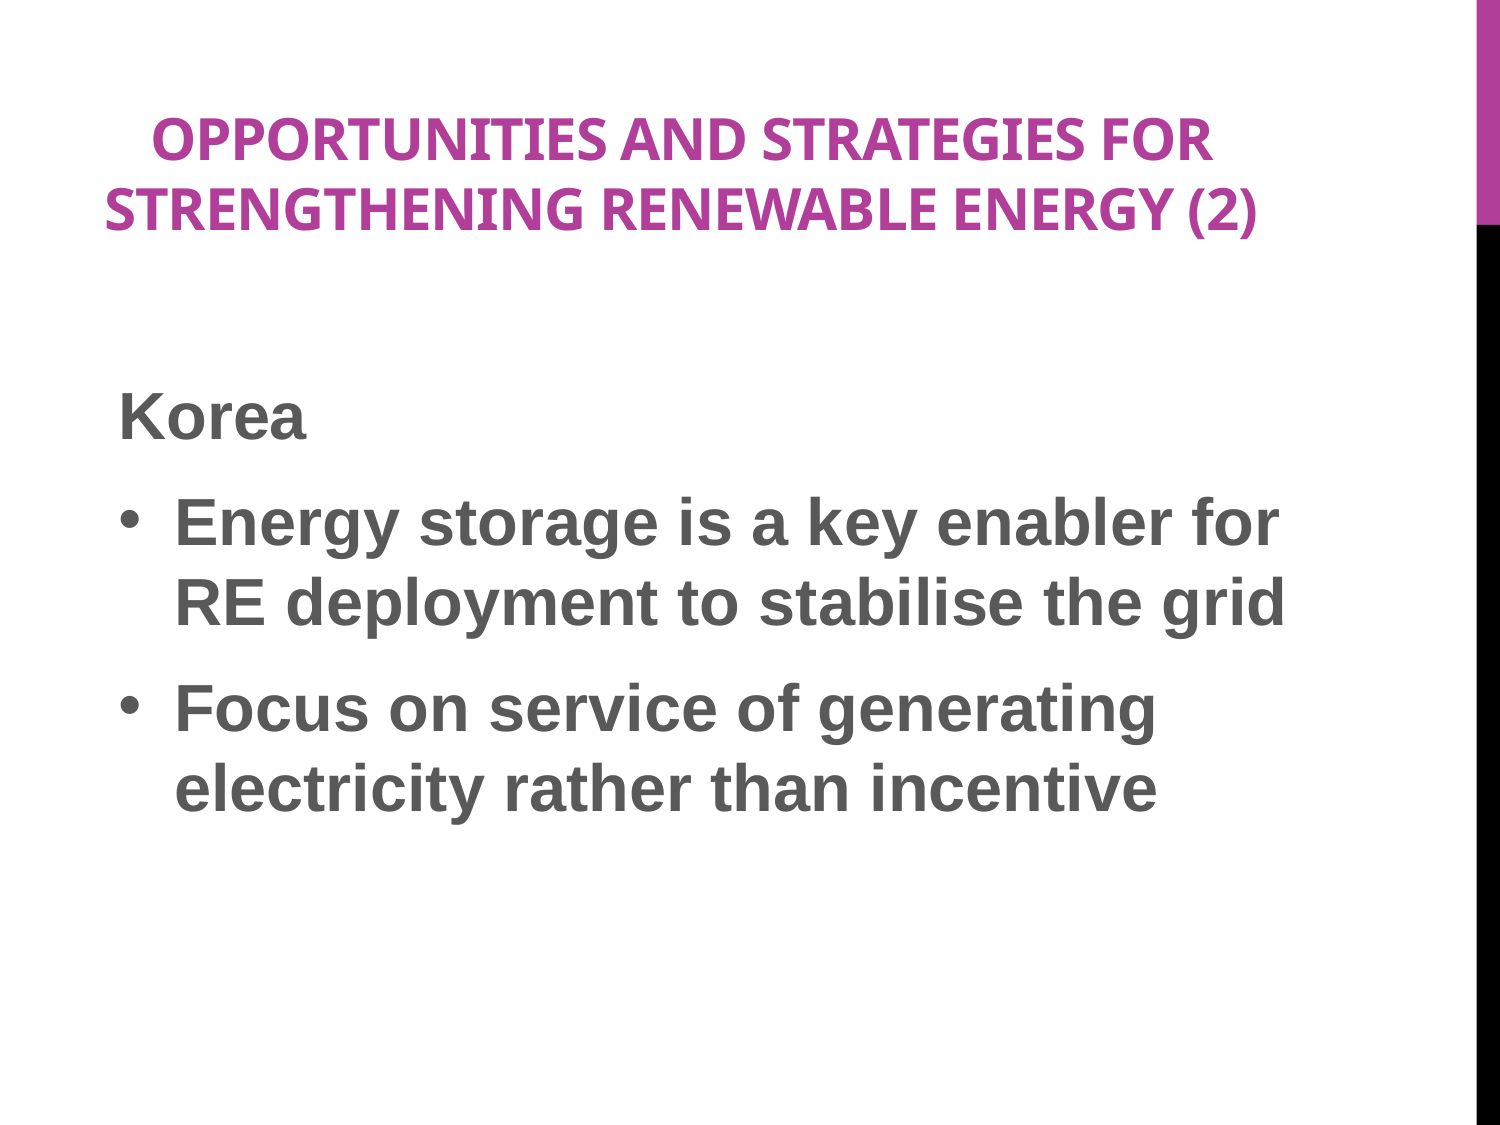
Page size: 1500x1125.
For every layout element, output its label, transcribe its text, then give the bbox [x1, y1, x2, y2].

list Korea Energy storage is a key enabler for RE deployment to stabilise the grid Focus on service of generating electricity rather than incentive [103, 365, 1397, 940]
title Opportunities and strategies for strengthening renewable energy (2) [75, 24, 1288, 250]
